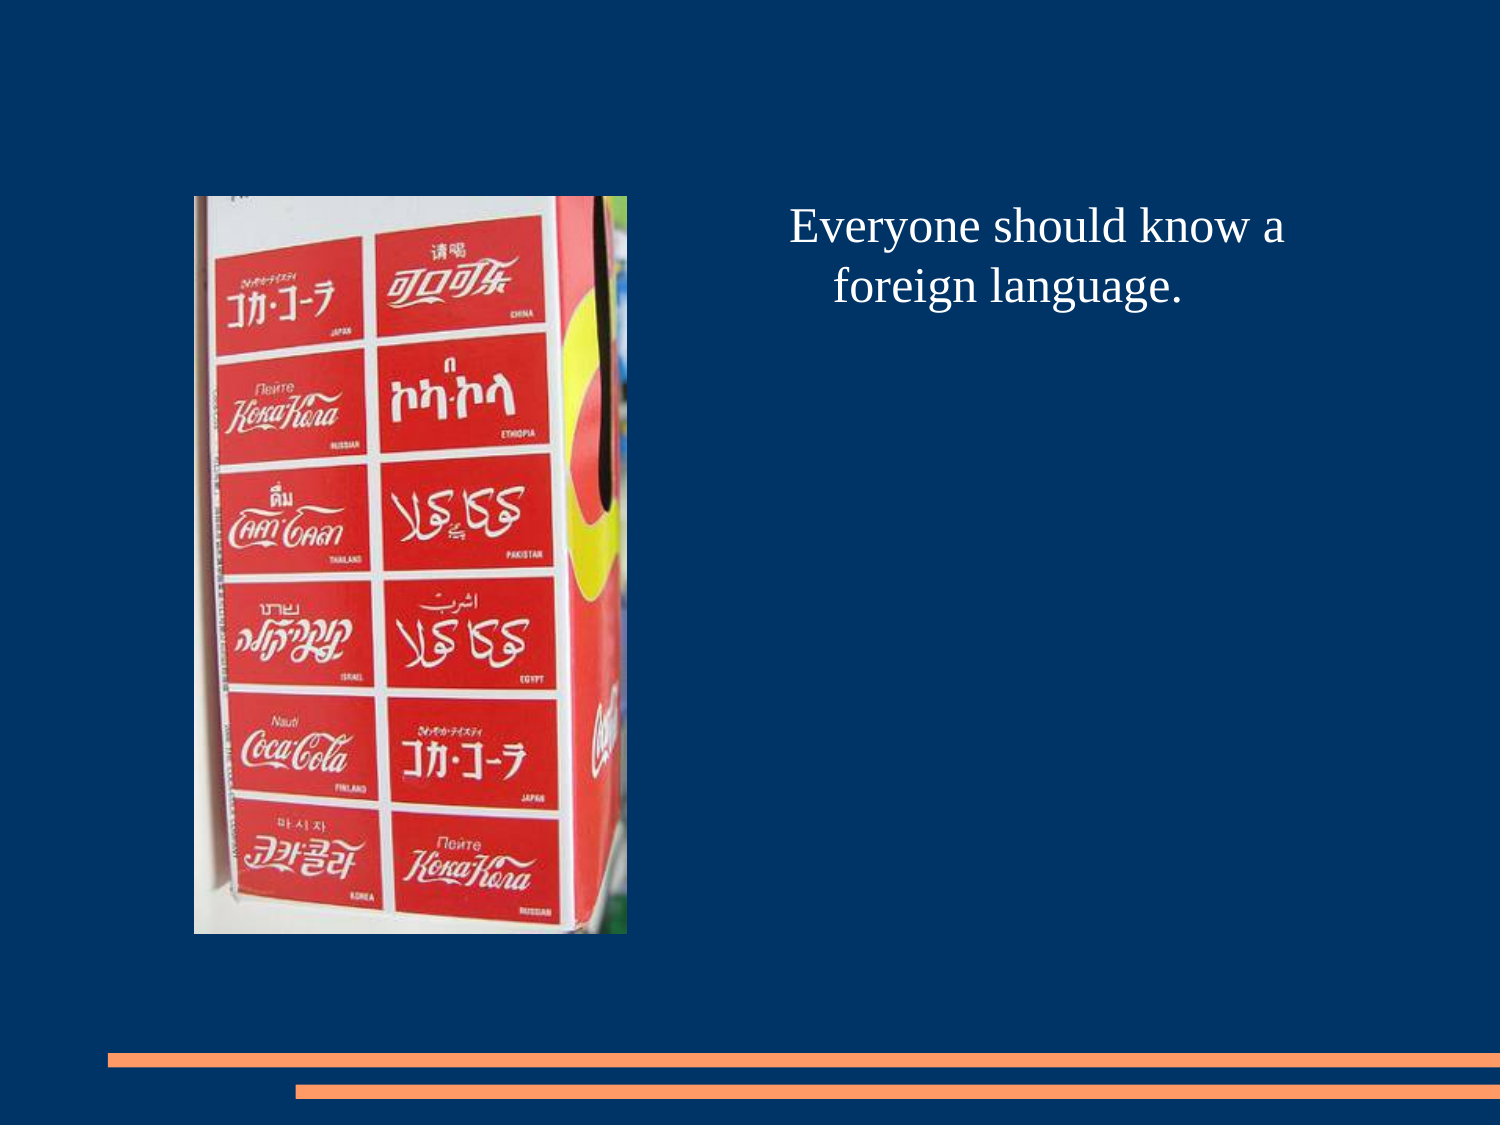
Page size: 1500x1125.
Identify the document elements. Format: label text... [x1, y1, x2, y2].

picture [194, 196, 627, 934]
list Everyone should know a foreign language. [761, 184, 1425, 1036]
